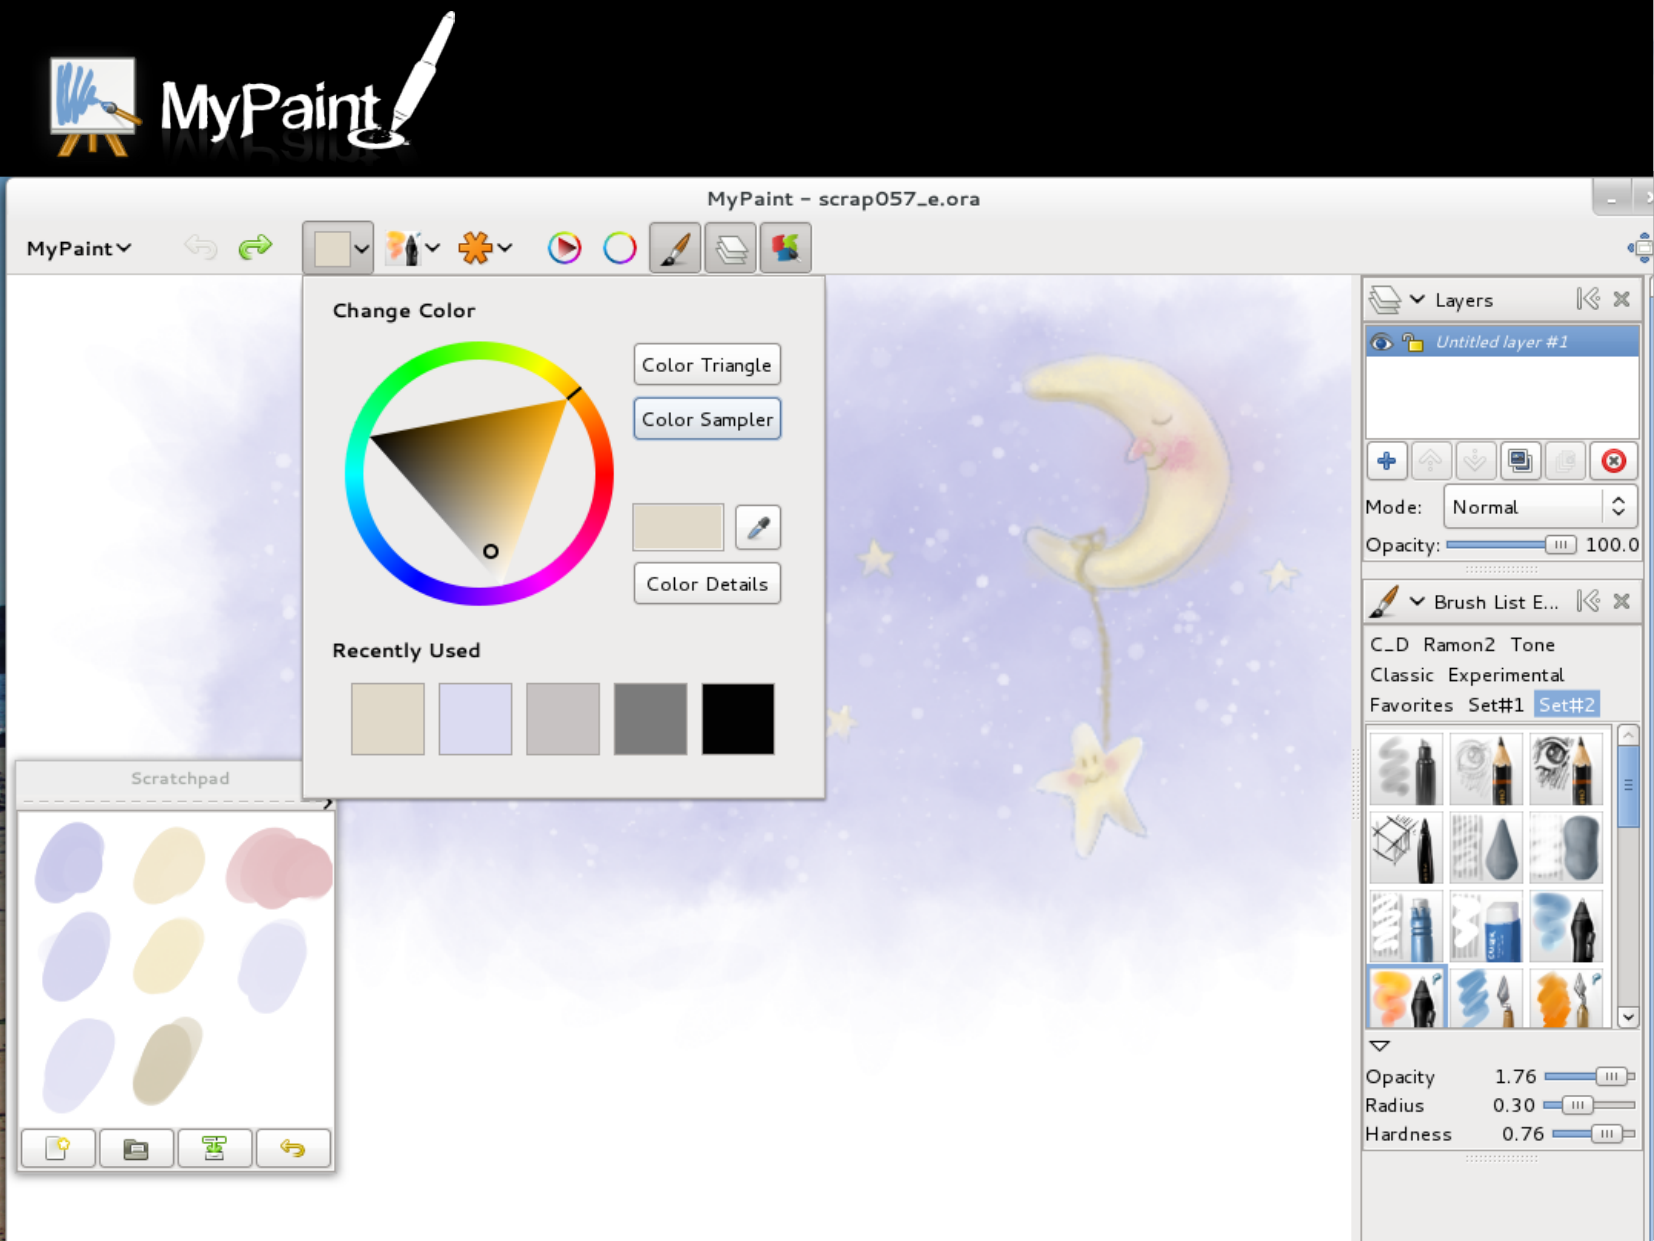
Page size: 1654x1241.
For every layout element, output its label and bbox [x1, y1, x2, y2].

picture [30, 11, 455, 166]
picture [0, 171, 1654, 1241]
text_box [0, 0, 1654, 171]
